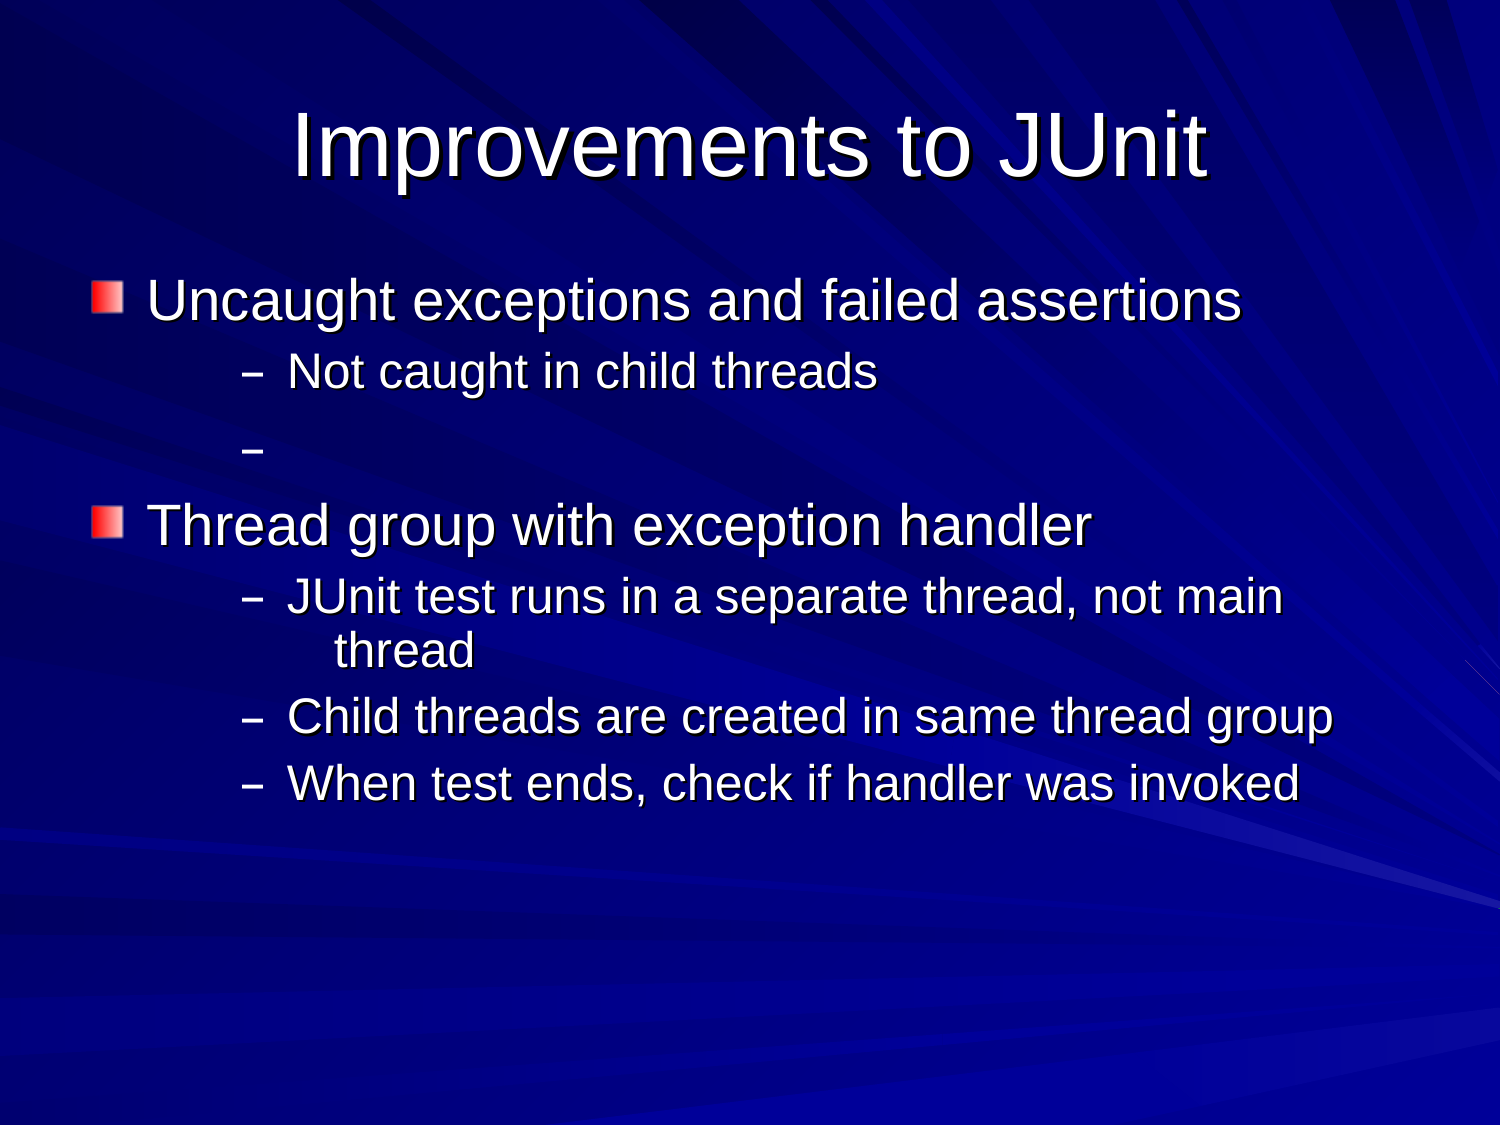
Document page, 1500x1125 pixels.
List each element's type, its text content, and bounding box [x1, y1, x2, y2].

title Improvements to JUnit [75, 45, 1426, 234]
text_box Uncaught exceptions and failed assertions Not caught in child threads Thread group with exception handler JUnit test runs in a separate thread, not main thread Child threads are created in same thread group When test ends, check if handler was invoked [75, 262, 1425, 1006]
